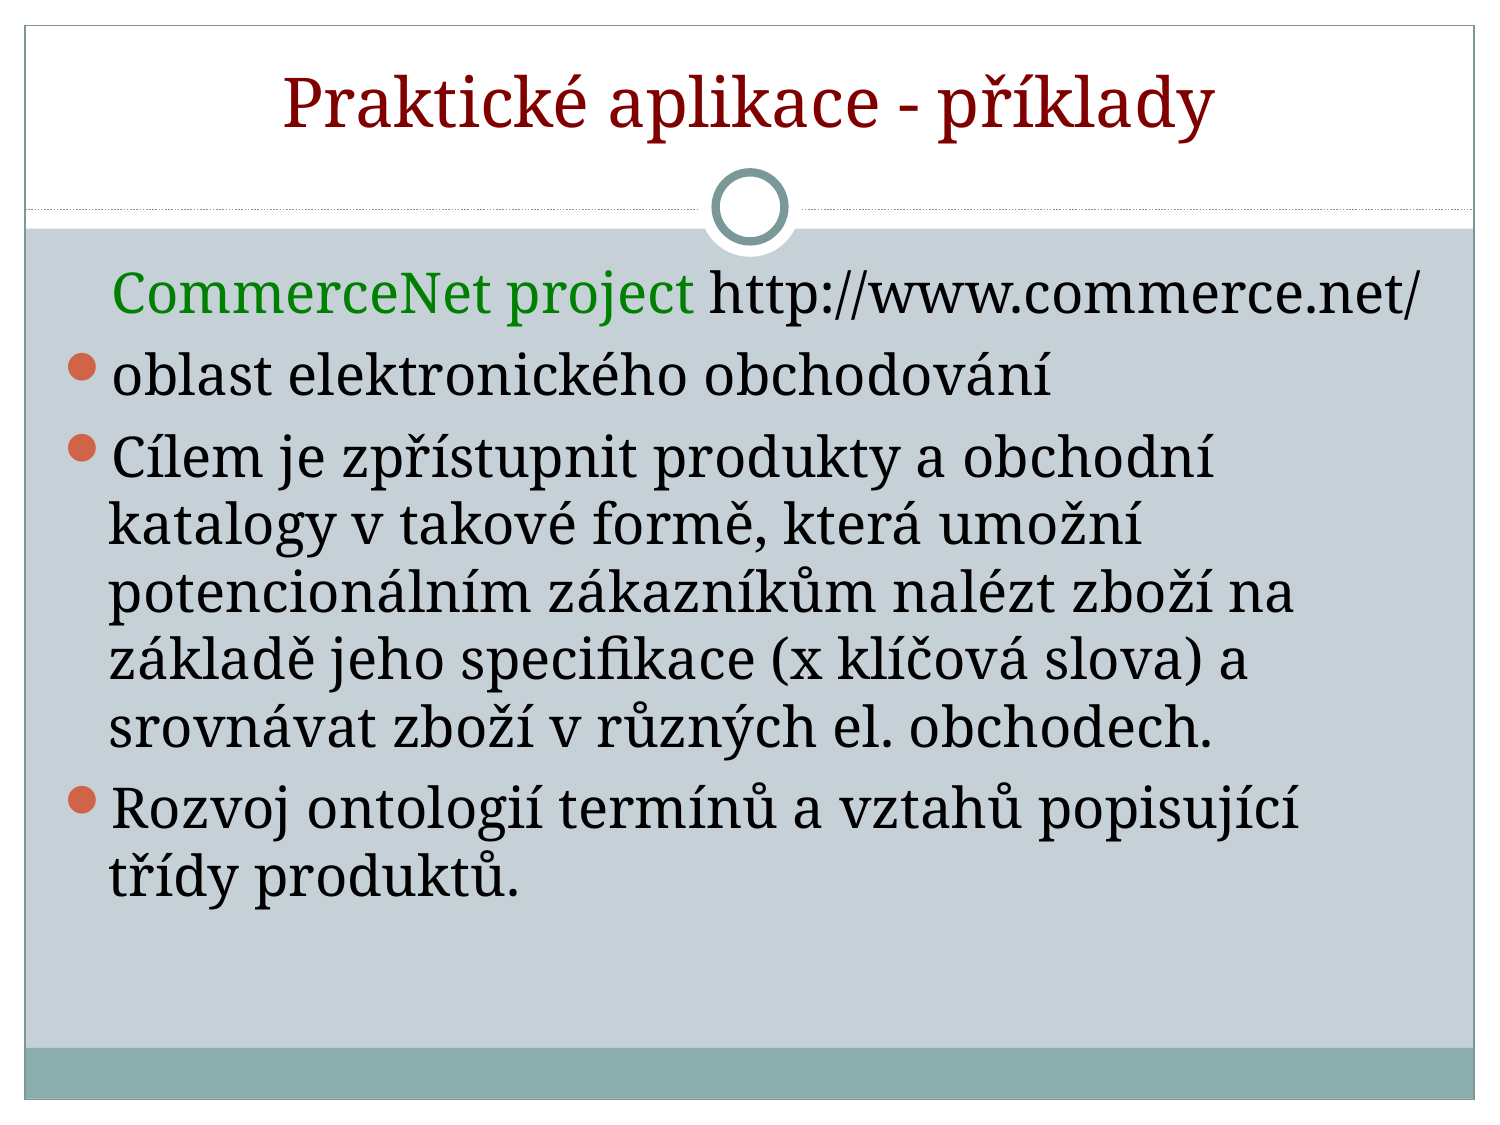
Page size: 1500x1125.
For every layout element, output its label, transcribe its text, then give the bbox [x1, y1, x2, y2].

title Praktické aplikace - příklady [49, 37, 1450, 163]
list CommerceNet project http://www.commerce.net/ oblast elektronického obchodování Cílem je zpřístupnit produkty a obchodní katalogy v takové formě, která umožní potencionálním zákazníkům nalézt zboží na základě jeho specifikace (x klíčová slova) a srovnávat zboží v různých el. obchodech. Rozvoj ontologií termínů a vztahů popisující třídy produktů. [49, 249, 1450, 1006]
